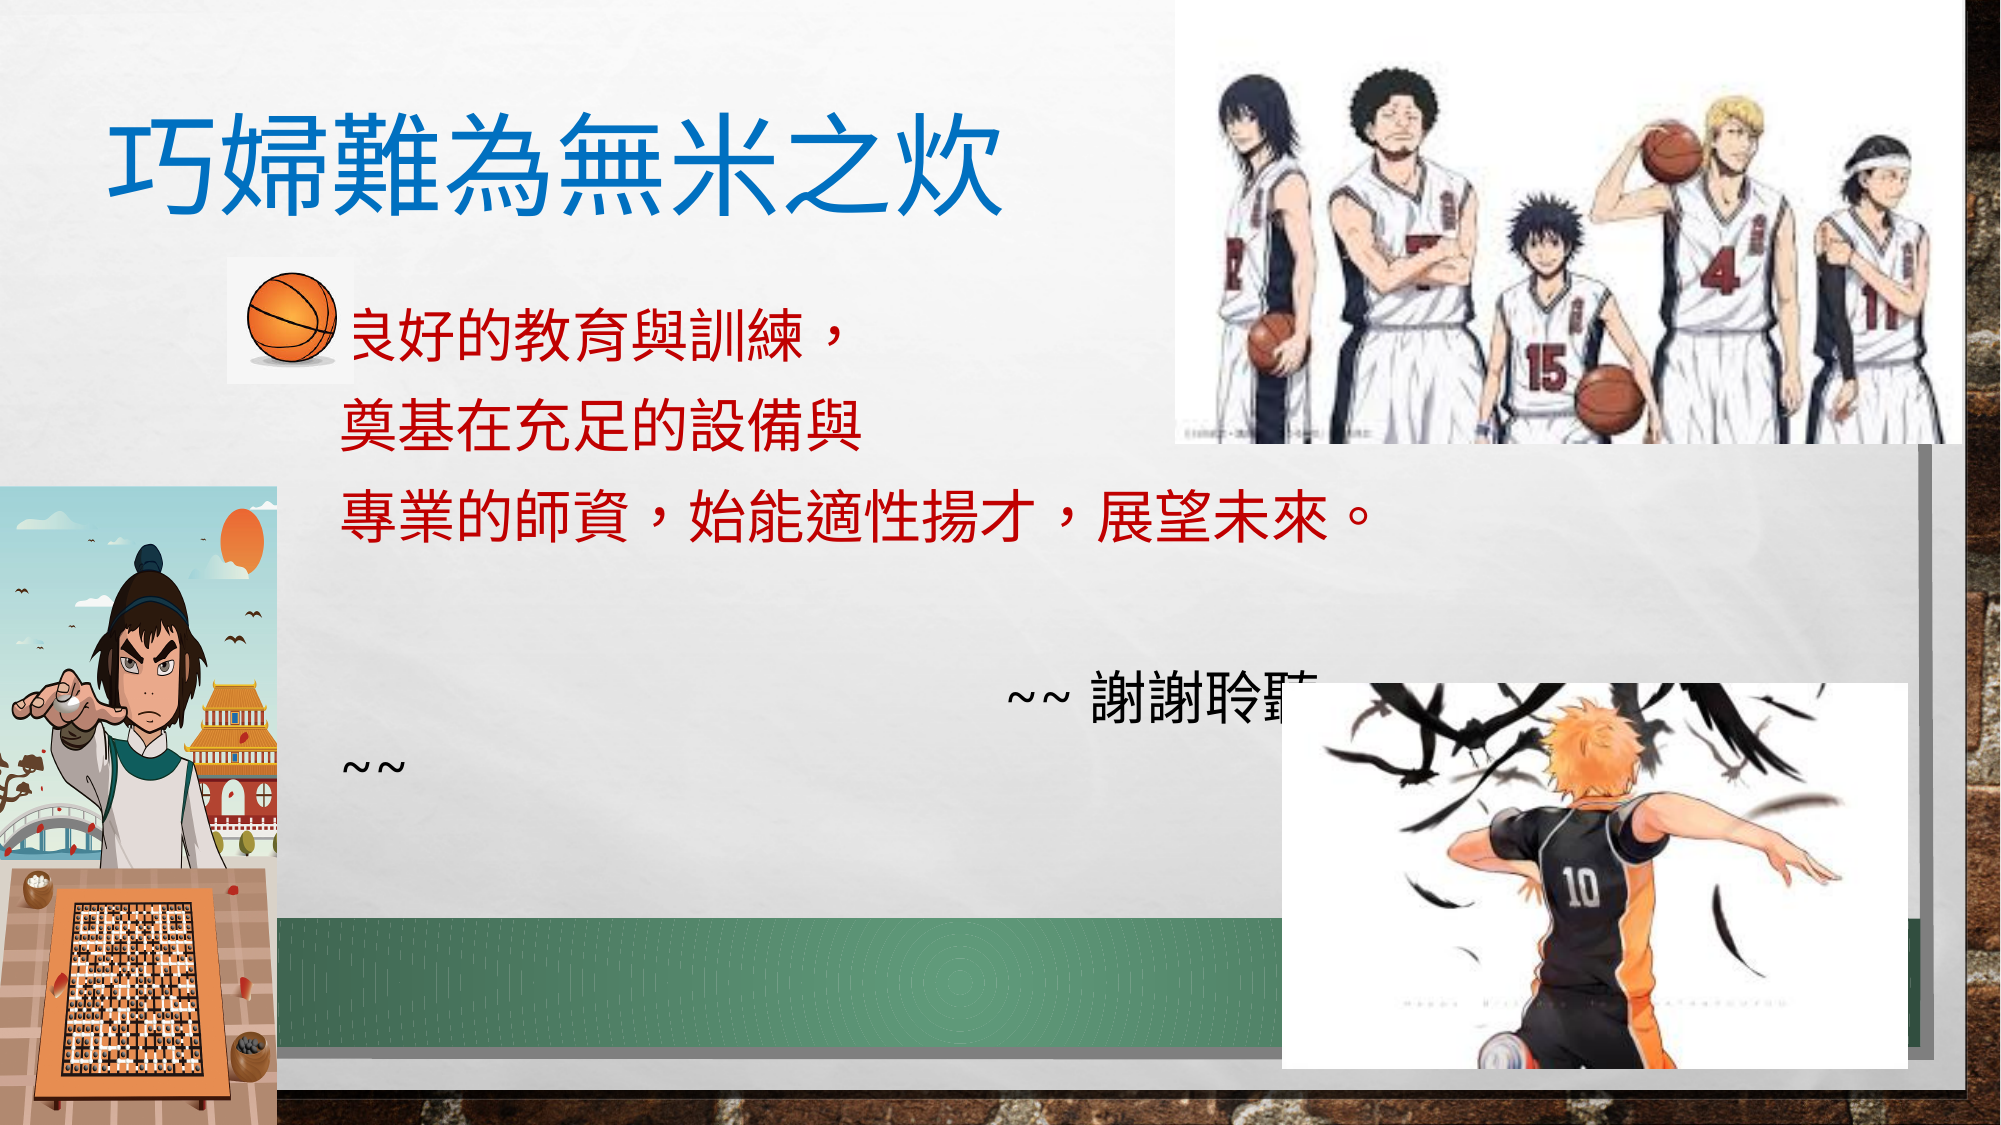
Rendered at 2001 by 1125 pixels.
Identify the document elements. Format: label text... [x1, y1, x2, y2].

list 良好的教育與訓練， 奠基在充足的設備與 專業的師資，始能適性揚才，展望未來。 ~~謝謝聆聽~~ [324, 291, 1381, 835]
title 巧婦難為無米之炊 [90, 76, 1797, 267]
picture [227, 257, 354, 384]
picture [1282, 683, 1908, 1069]
picture [0, 486, 277, 1125]
picture [1175, 0, 1962, 444]
